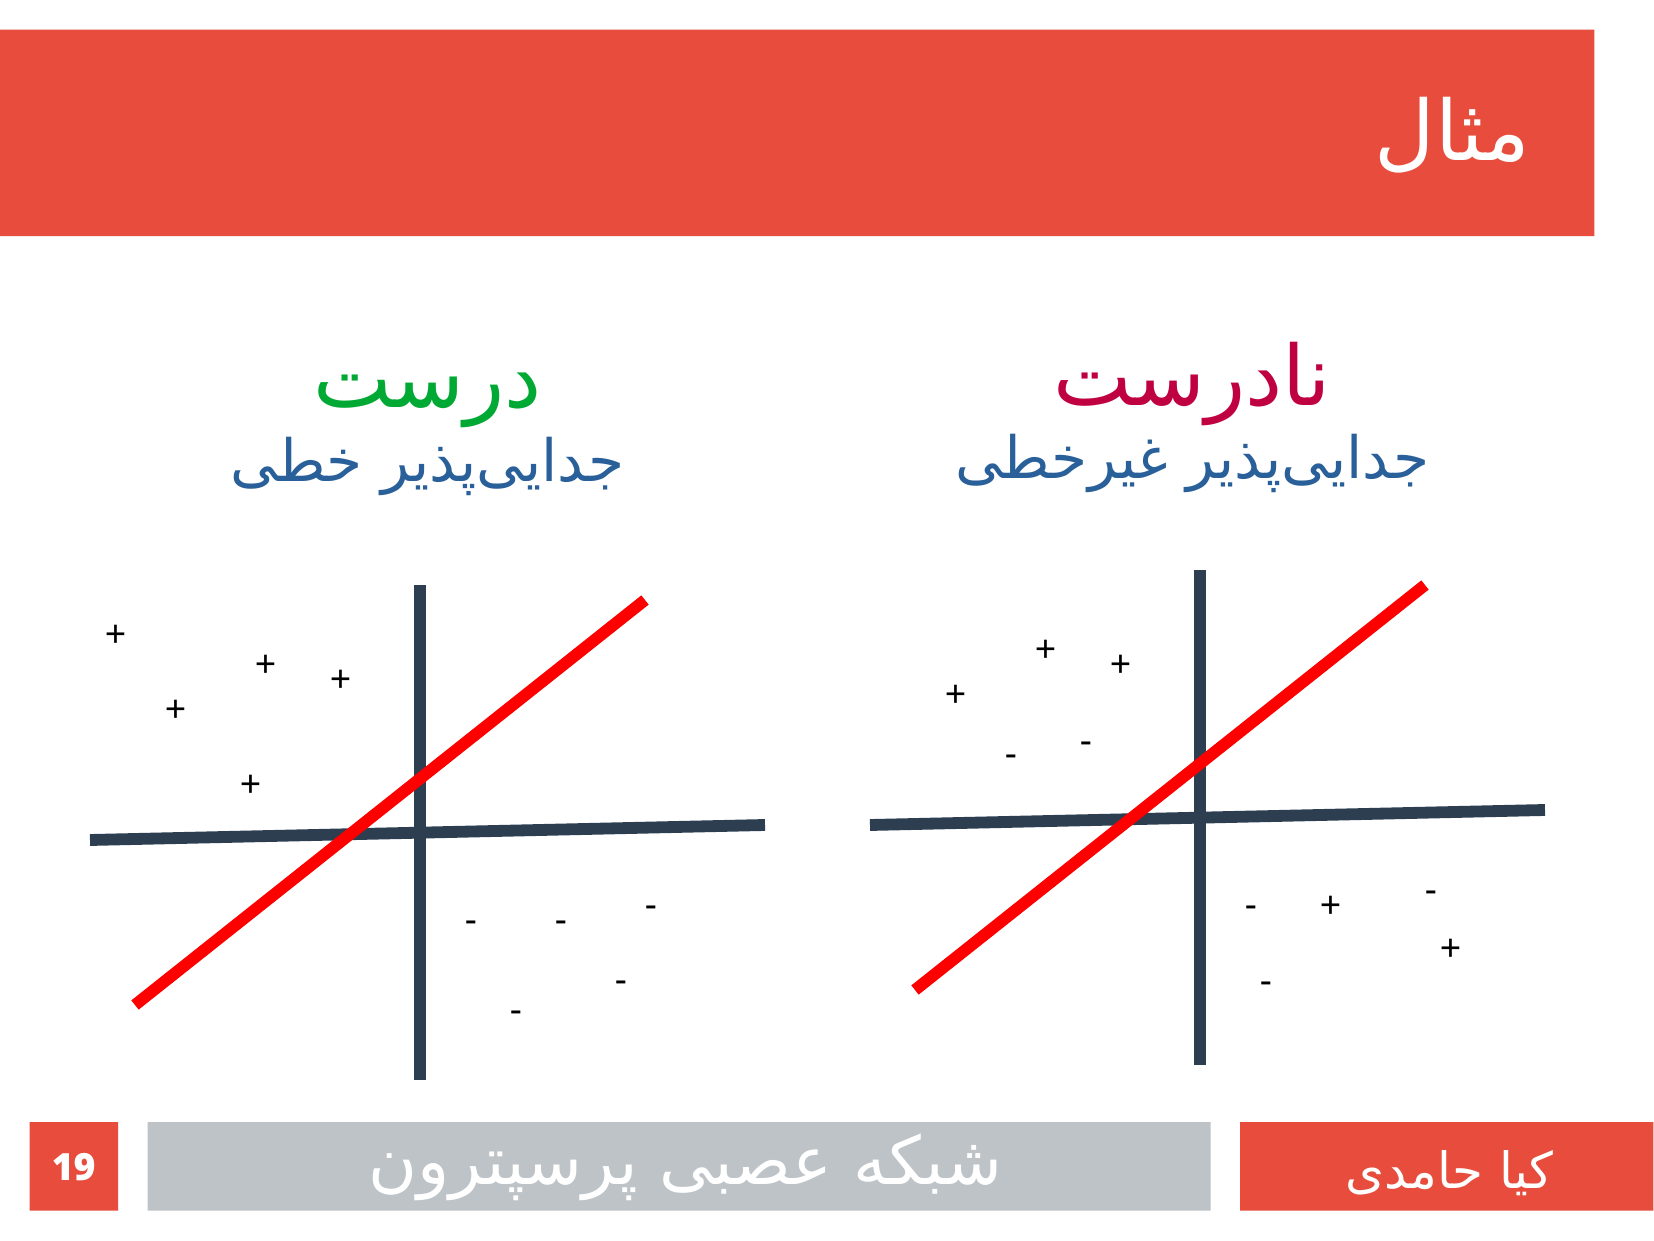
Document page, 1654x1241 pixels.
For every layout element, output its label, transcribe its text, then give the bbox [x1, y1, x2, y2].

text_box - [1410, 855, 1471, 914]
text_box + [240, 630, 316, 689]
text_box + [315, 645, 376, 704]
text_box - [990, 718, 1066, 778]
text_box + [1425, 913, 1501, 973]
title شبکه عصبی پرسپترون [150, 1127, 1201, 1201]
text_box + [1305, 871, 1381, 931]
text_box + [150, 675, 241, 734]
title نادرست جدایی‌پذیر غیرخطی [810, 345, 1576, 493]
title کیا حامدی [1245, 1127, 1654, 1201]
text_box - [1065, 706, 1141, 766]
text_box + [930, 660, 1021, 719]
text_box + [90, 600, 166, 659]
title درست جدایی‌پذیر خطی [60, 347, 796, 496]
text_box + [225, 750, 301, 809]
text_box - [600, 945, 676, 1004]
text_box - [450, 885, 526, 944]
text_box - [495, 975, 571, 1034]
text_box - [630, 870, 691, 929]
text_box - [1230, 870, 1306, 929]
text_box + [1020, 615, 1096, 674]
title مثال [45, 32, 1531, 181]
text_box + [1095, 630, 1156, 689]
text_box - [540, 885, 616, 944]
text_box - [1245, 946, 1321, 1006]
